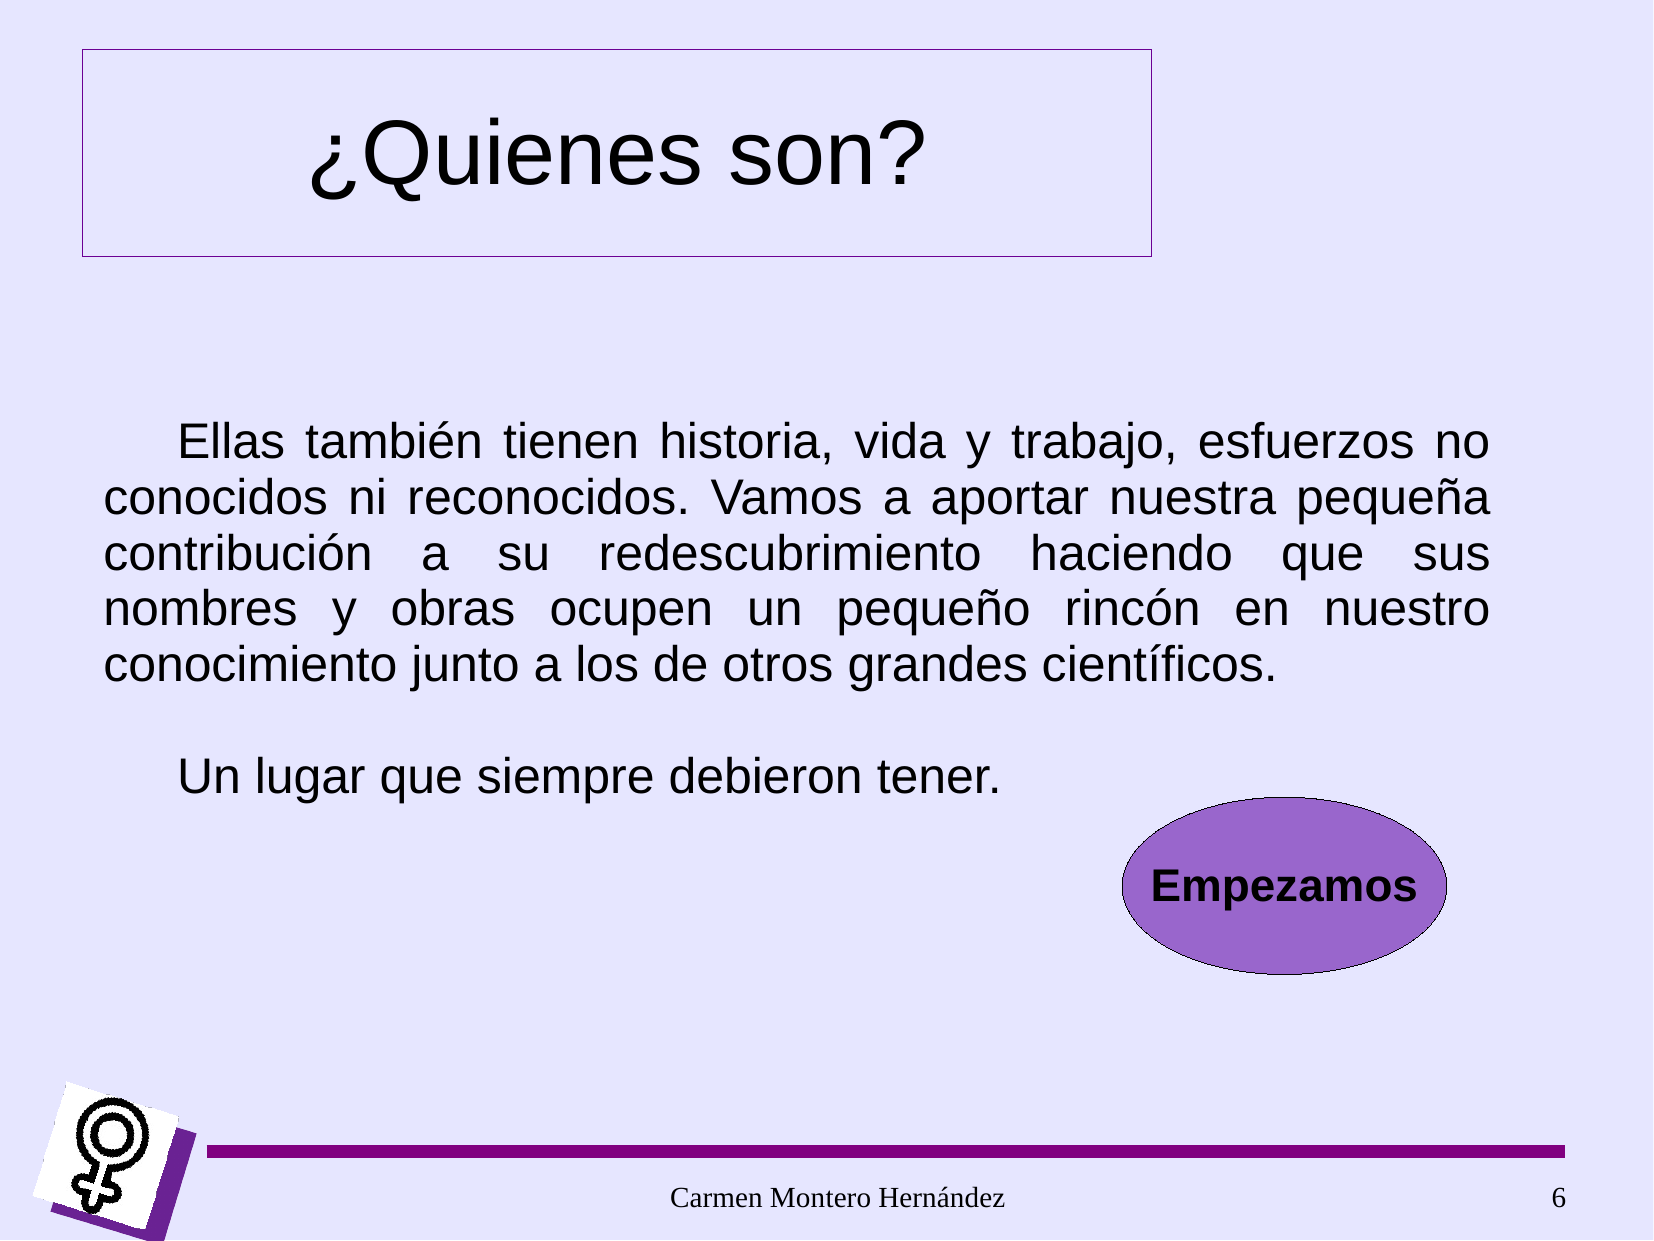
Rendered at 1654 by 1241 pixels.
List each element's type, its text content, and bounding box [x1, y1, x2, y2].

text_box Empezamos [1122, 797, 1447, 975]
picture [32, 1081, 179, 1229]
title ¿Quienes son? [82, 49, 1152, 257]
text_box Ellas también tienen historia, vida y trabajo, esfuerzos no conocidos ni reconocidos. Vamos a aportar nuestra pequeña contribución a su redescubrimiento haciendo que sus nombres y obras ocupen un pequeño rincón en nuestro conocimiento junto a los de otros grandes científicos. Un lugar que siempre debieron tener. [88, 405, 1506, 854]
